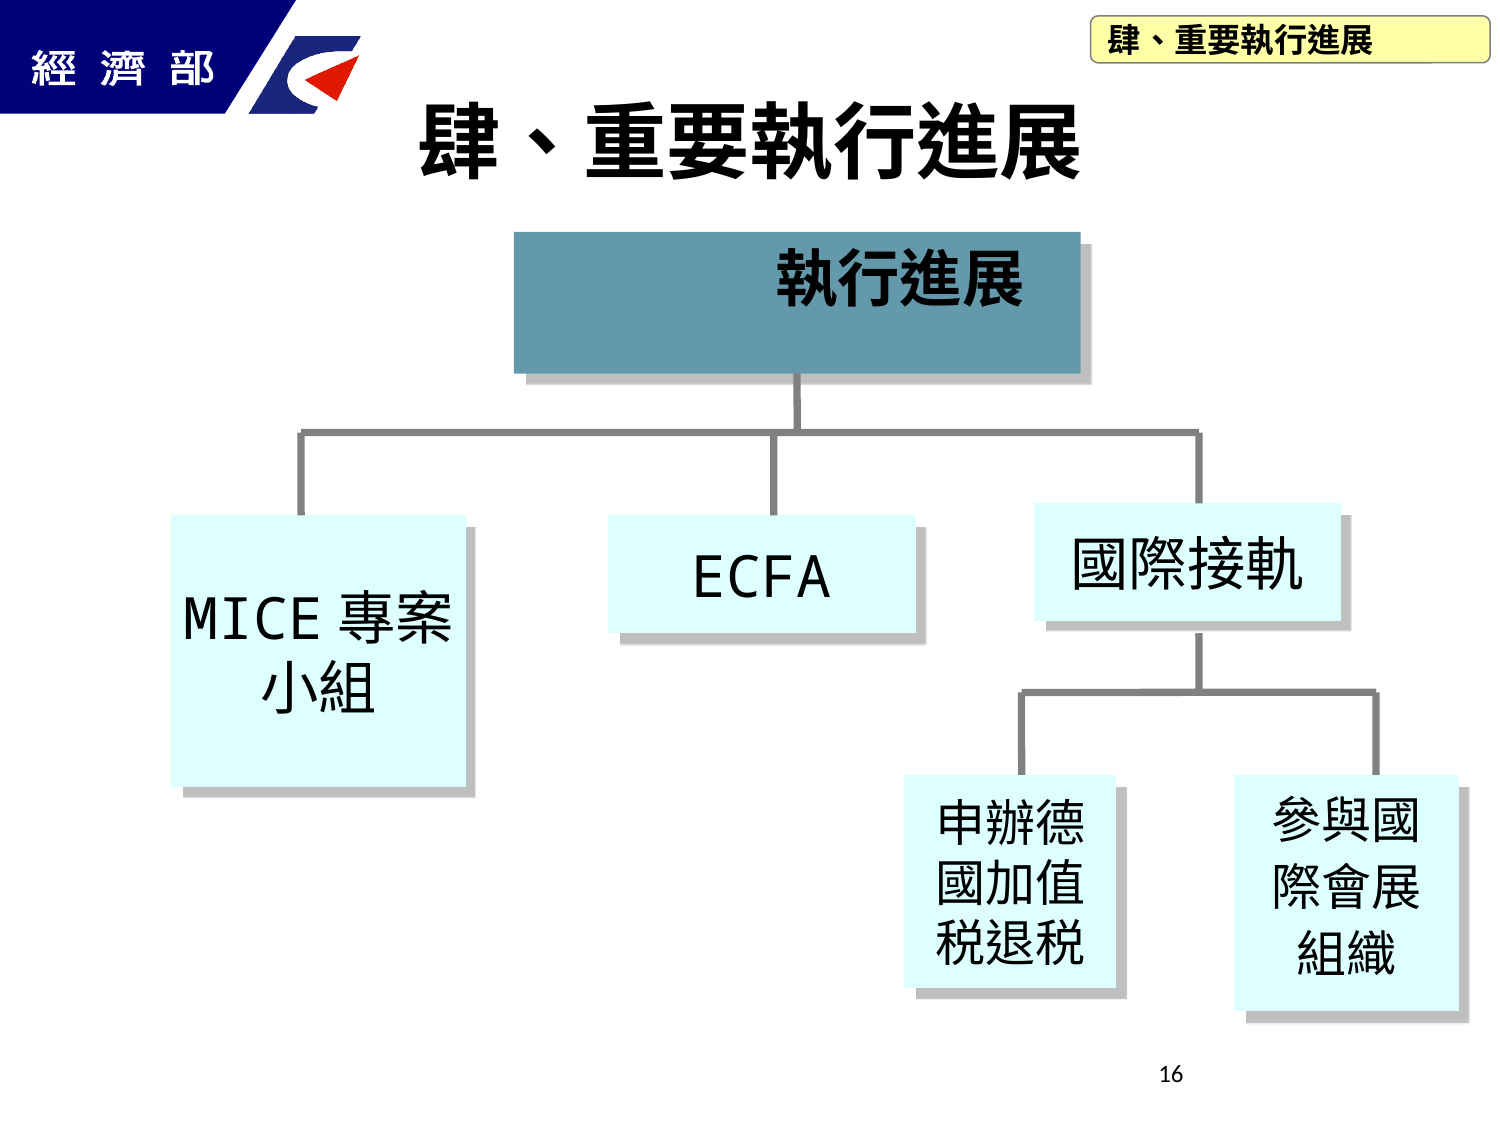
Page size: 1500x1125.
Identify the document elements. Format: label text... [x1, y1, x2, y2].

text_box 肆、重要執行進展 [1090, 15, 1491, 63]
text_box 申辦德國加值税退税 [904, 775, 1116, 988]
text_box 參與國 際會展 組織 [1234, 775, 1459, 1011]
list 執行進展 [513, 231, 1081, 374]
text_box MICE專案小組 [171, 515, 466, 787]
title 肆、重要執行進展 [75, 45, 1426, 233]
text_box 國際接軌 [1034, 503, 1341, 621]
text_box ECFA [608, 515, 916, 633]
